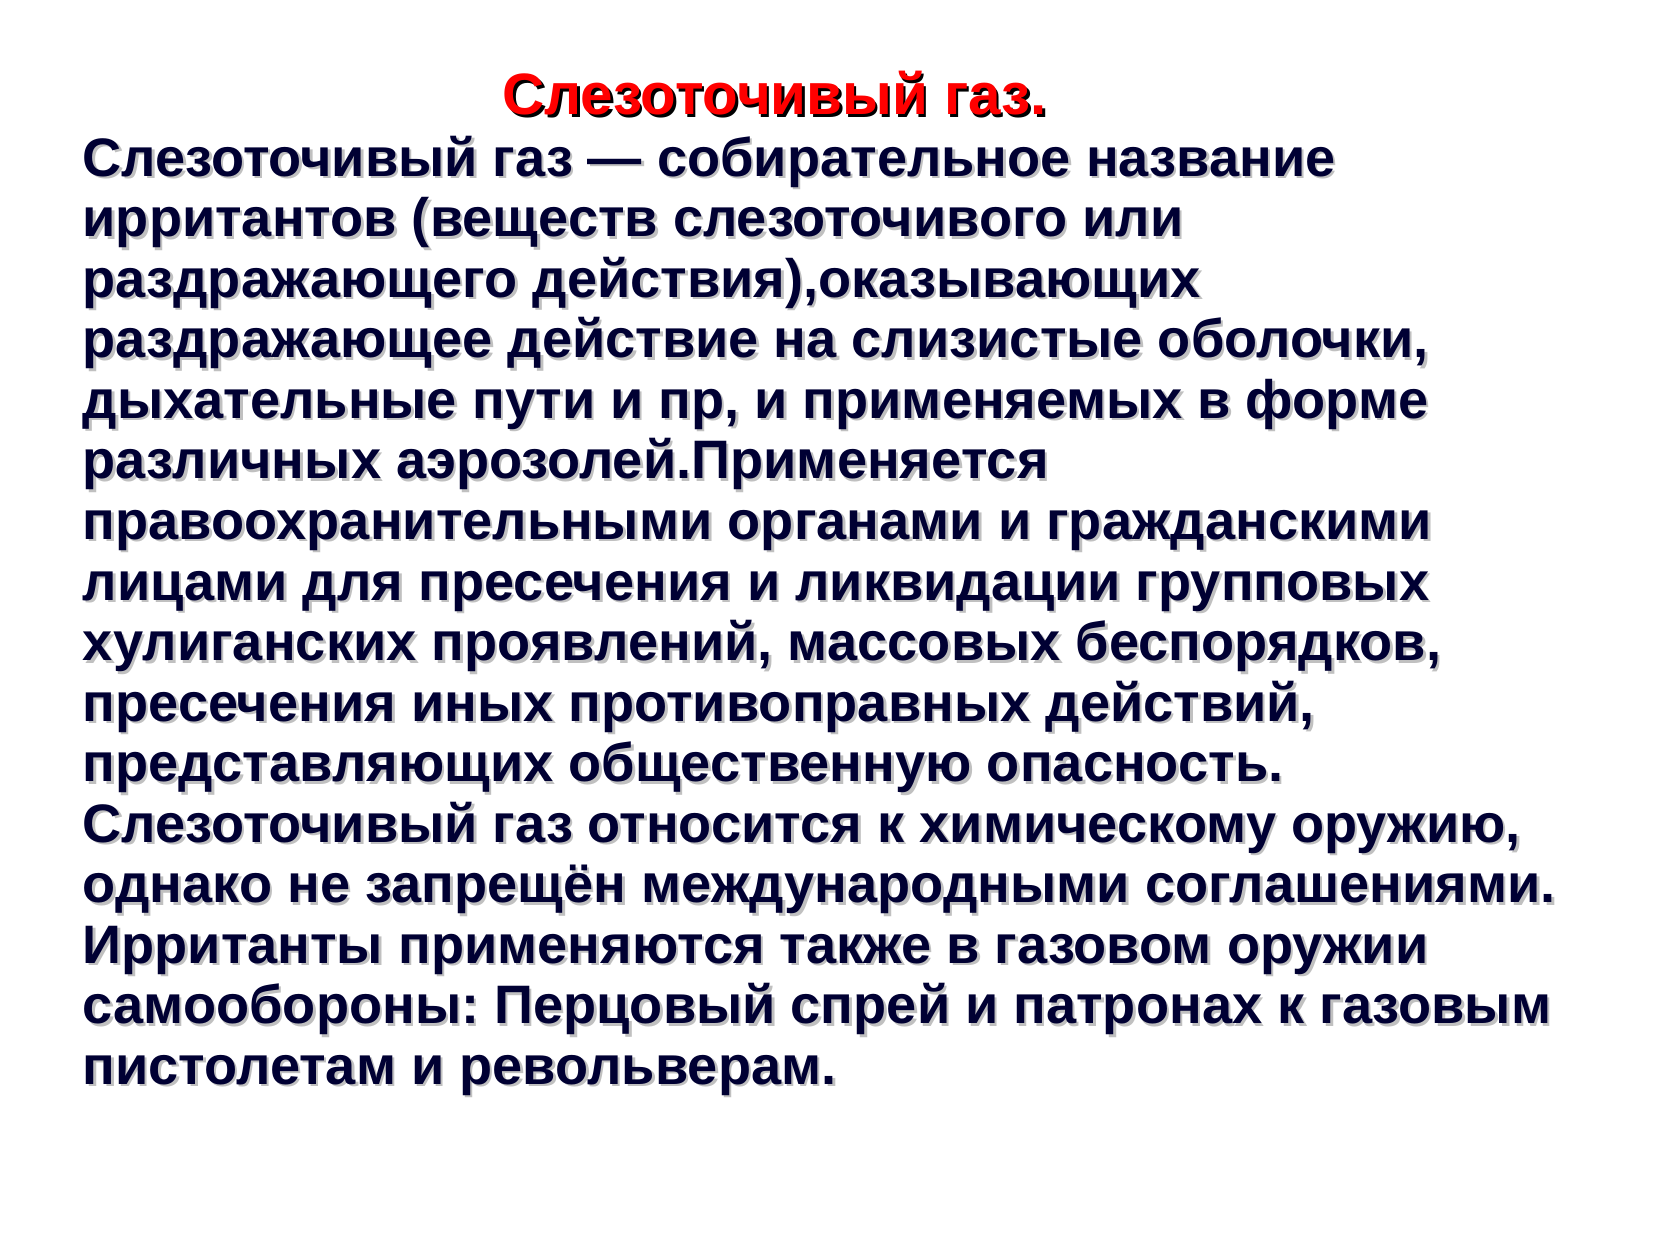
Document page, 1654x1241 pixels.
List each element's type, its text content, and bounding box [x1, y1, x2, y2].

subtitle Слезоточивый газ. Слезоточивый газ — собирательное название ирритантов (веществ слезоточивого или раздражающего действия),оказывающих раздражающее действие на слизистые оболочки, дыхательные пути и пр, и применяемых в форме различных аэрозолей.Применяется правоохранительными органами и гражданскими лицами для пресечения и ликвидации групповых хулиганских проявлений, массовых беспорядков, пресечения иных противоправных действий, представляющих общественную опасность. Слезоточивый газ относится к химическому оружию, однако не запрещён международными соглашениями. Ирританты применяются также в газовом оружии самообороны: Перцовый спрей и патронах к газовым пистолетам и револьверам. [82, 49, 1571, 1109]
